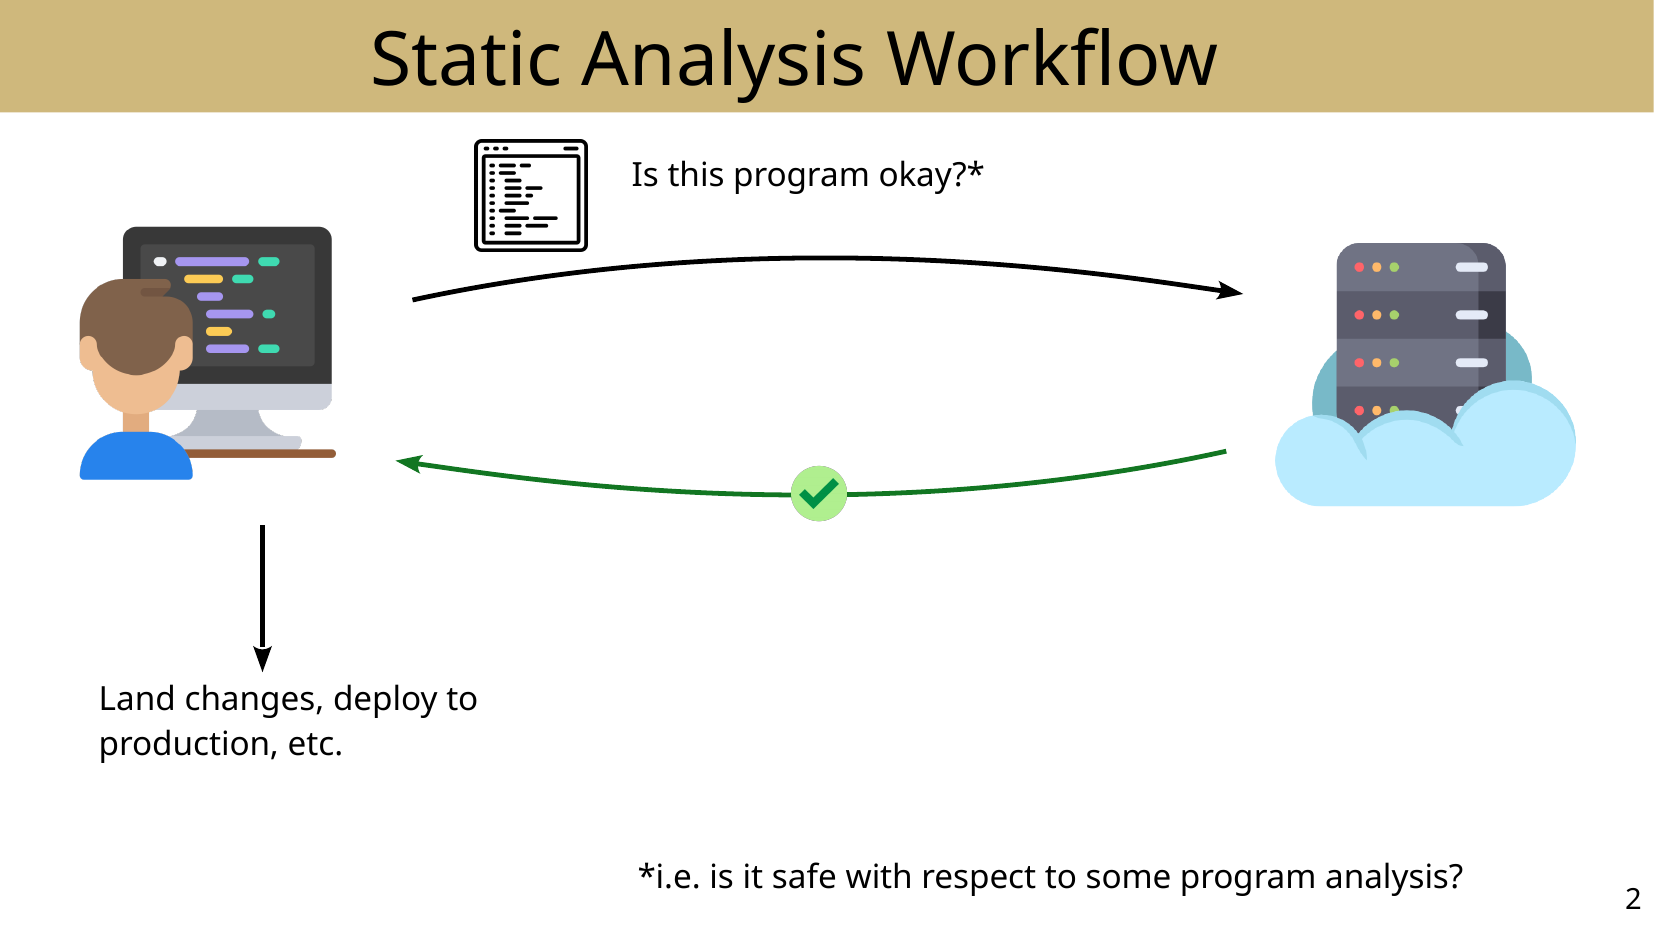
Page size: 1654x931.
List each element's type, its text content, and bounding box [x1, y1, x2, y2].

picture [474, 139, 588, 252]
title Static Analysis Workflow [0, 0, 1576, 113]
picture [1275, 224, 1576, 526]
text_box *i.e. is it safe with respect to some program analysis? [637, 852, 1538, 931]
text_box Is this program okay?* [631, 151, 1021, 248]
picture [787, 462, 851, 526]
picture [75, 222, 336, 484]
text_box Land changes, deploy to production, etc. [98, 675, 488, 820]
